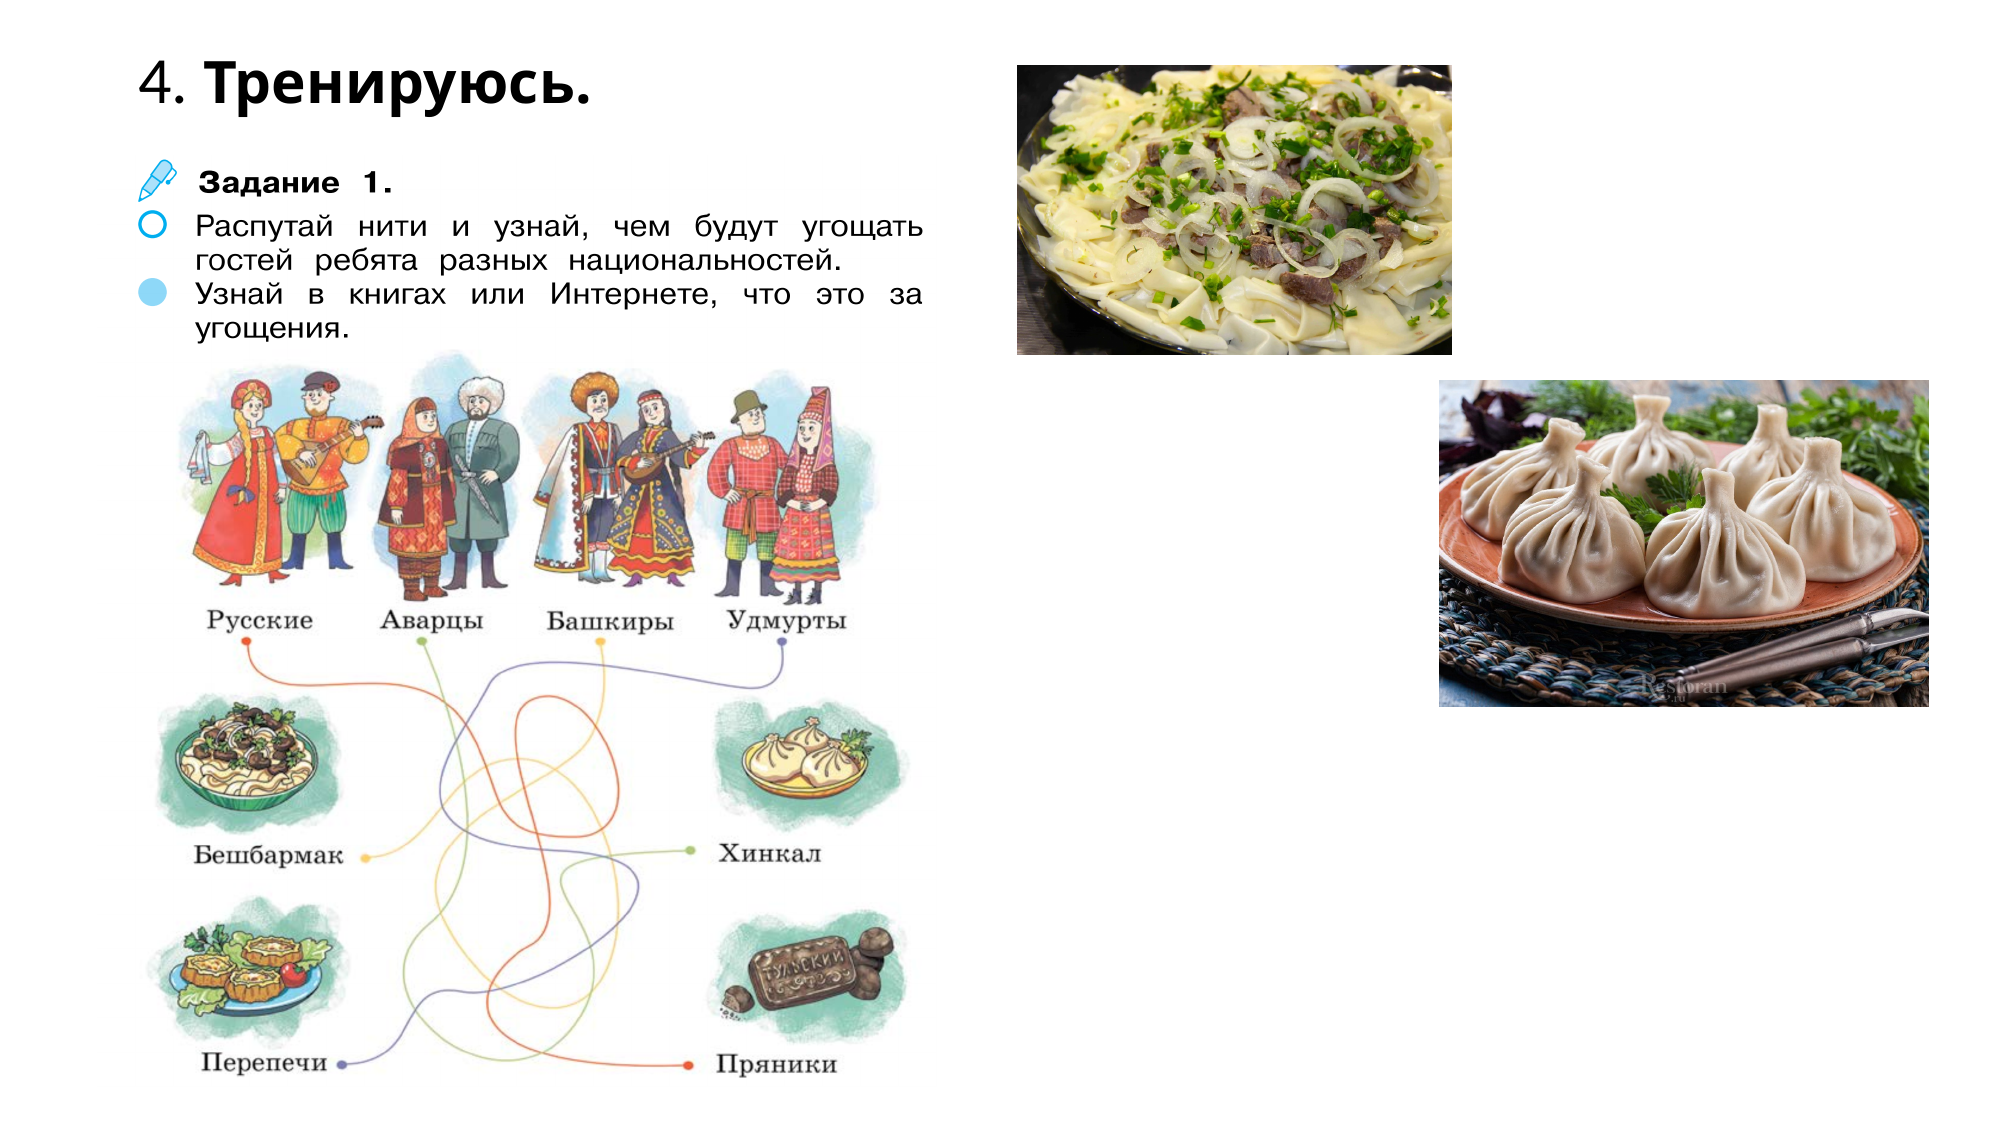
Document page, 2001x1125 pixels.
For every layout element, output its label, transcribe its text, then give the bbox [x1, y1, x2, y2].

picture [1017, 65, 1452, 355]
title 4. Тренируюсь. [123, 38, 1849, 125]
picture [97, 155, 937, 1087]
picture [1439, 380, 1929, 707]
